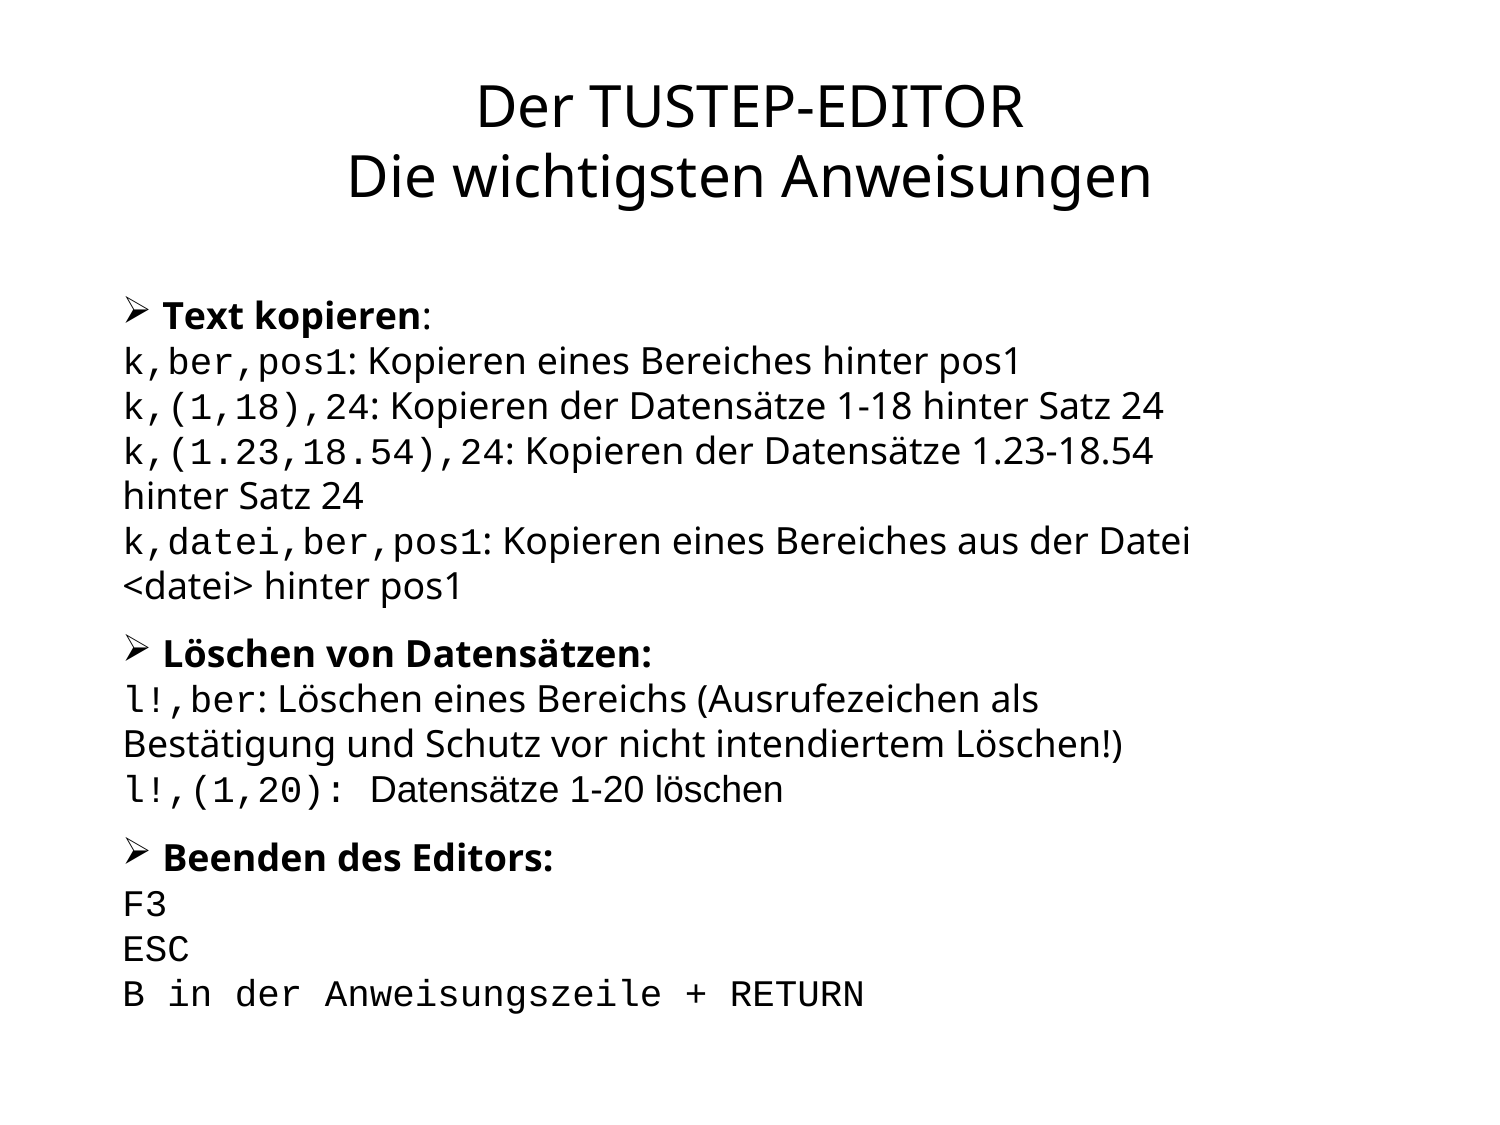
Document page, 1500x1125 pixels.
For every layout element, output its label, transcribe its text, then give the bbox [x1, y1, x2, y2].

text_box Text kopieren: k,ber,pos1: Kopieren eines Bereiches hinter pos1 k,(1,18),24: Kopieren der Datensätze 1-18 hinter Satz 24 k,(1.23,18.54),24: Kopieren der Datensätze 1.23-18.54 hinter Satz 24 k,datei,ber,pos1: Kopieren eines Bereiches aus der Datei <datei> hinter pos1 Löschen von Datensätzen: l!,ber: Löschen eines Bereichs (Ausrufezeichen als Bestätigung und Schutz vor nicht intendiertem Löschen!) l!,(1,20): Datensätze 1-20 löschen Beenden des Editors: F3 ESC B in der Anweisungszeile + RETURN [107, 284, 1275, 1022]
text_box Der TUSTEP-EDITOR Die wichtigsten Anweisungen [75, 45, 1426, 233]
